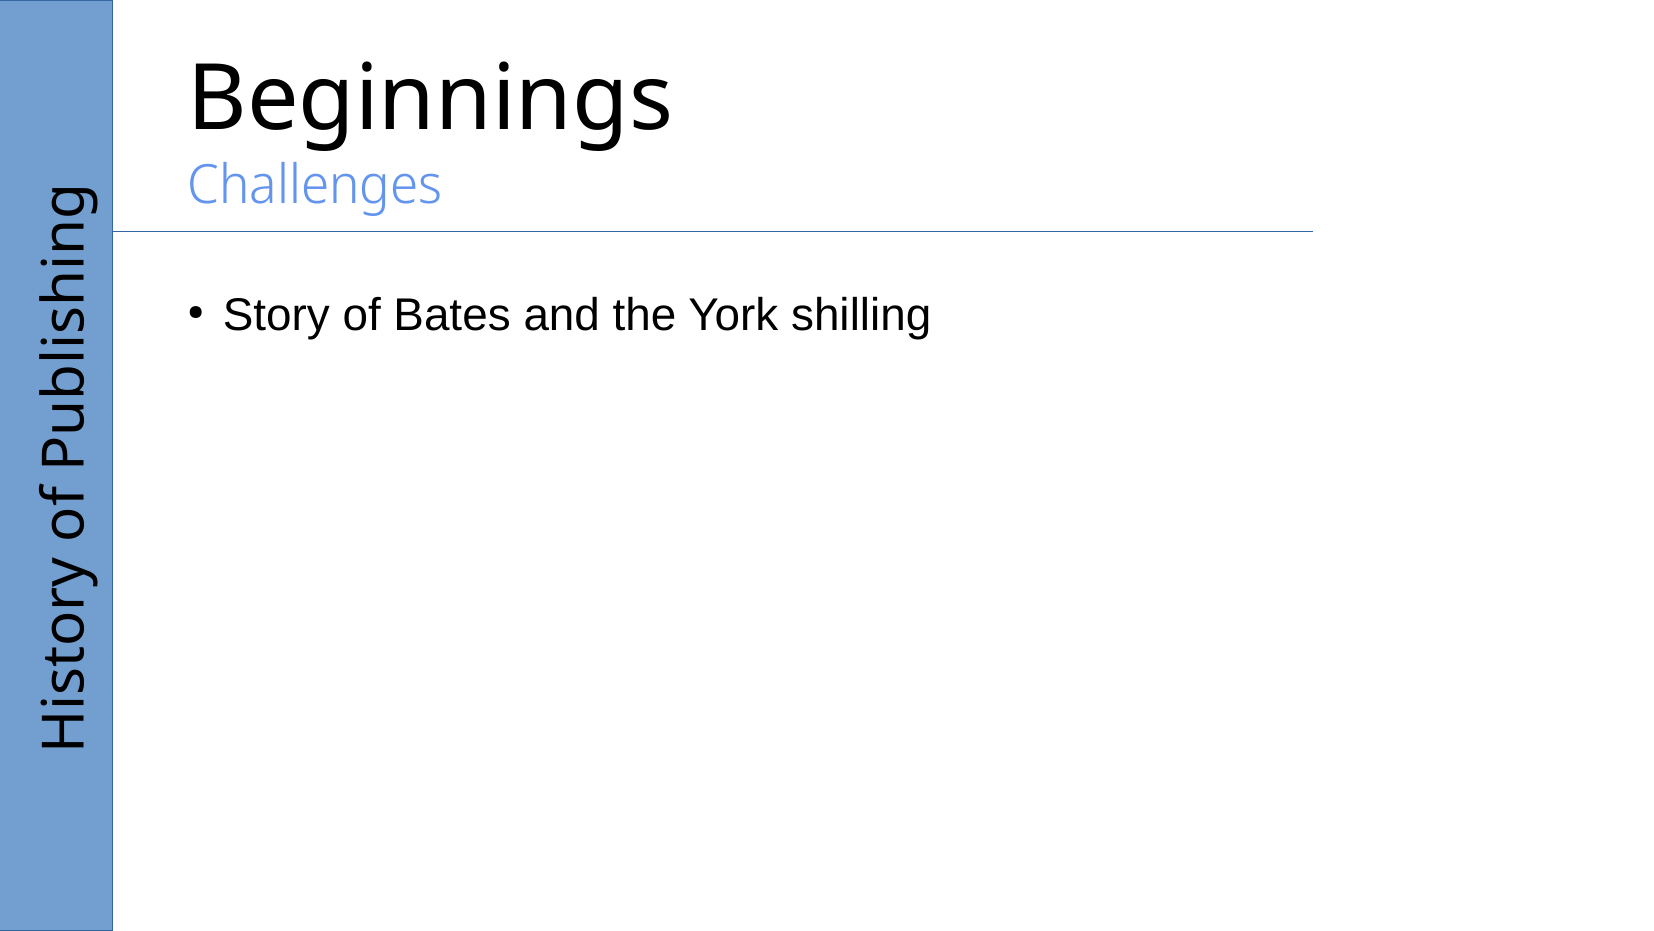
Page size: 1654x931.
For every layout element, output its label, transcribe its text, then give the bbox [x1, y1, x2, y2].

text_box History of Publishing [13, 37, 105, 901]
text_box [0, 0, 113, 931]
subtitle Story of Bates and the York shilling [187, 288, 1501, 826]
title Challenges [187, 125, 1571, 239]
title Beginnings [187, 33, 1571, 125]
